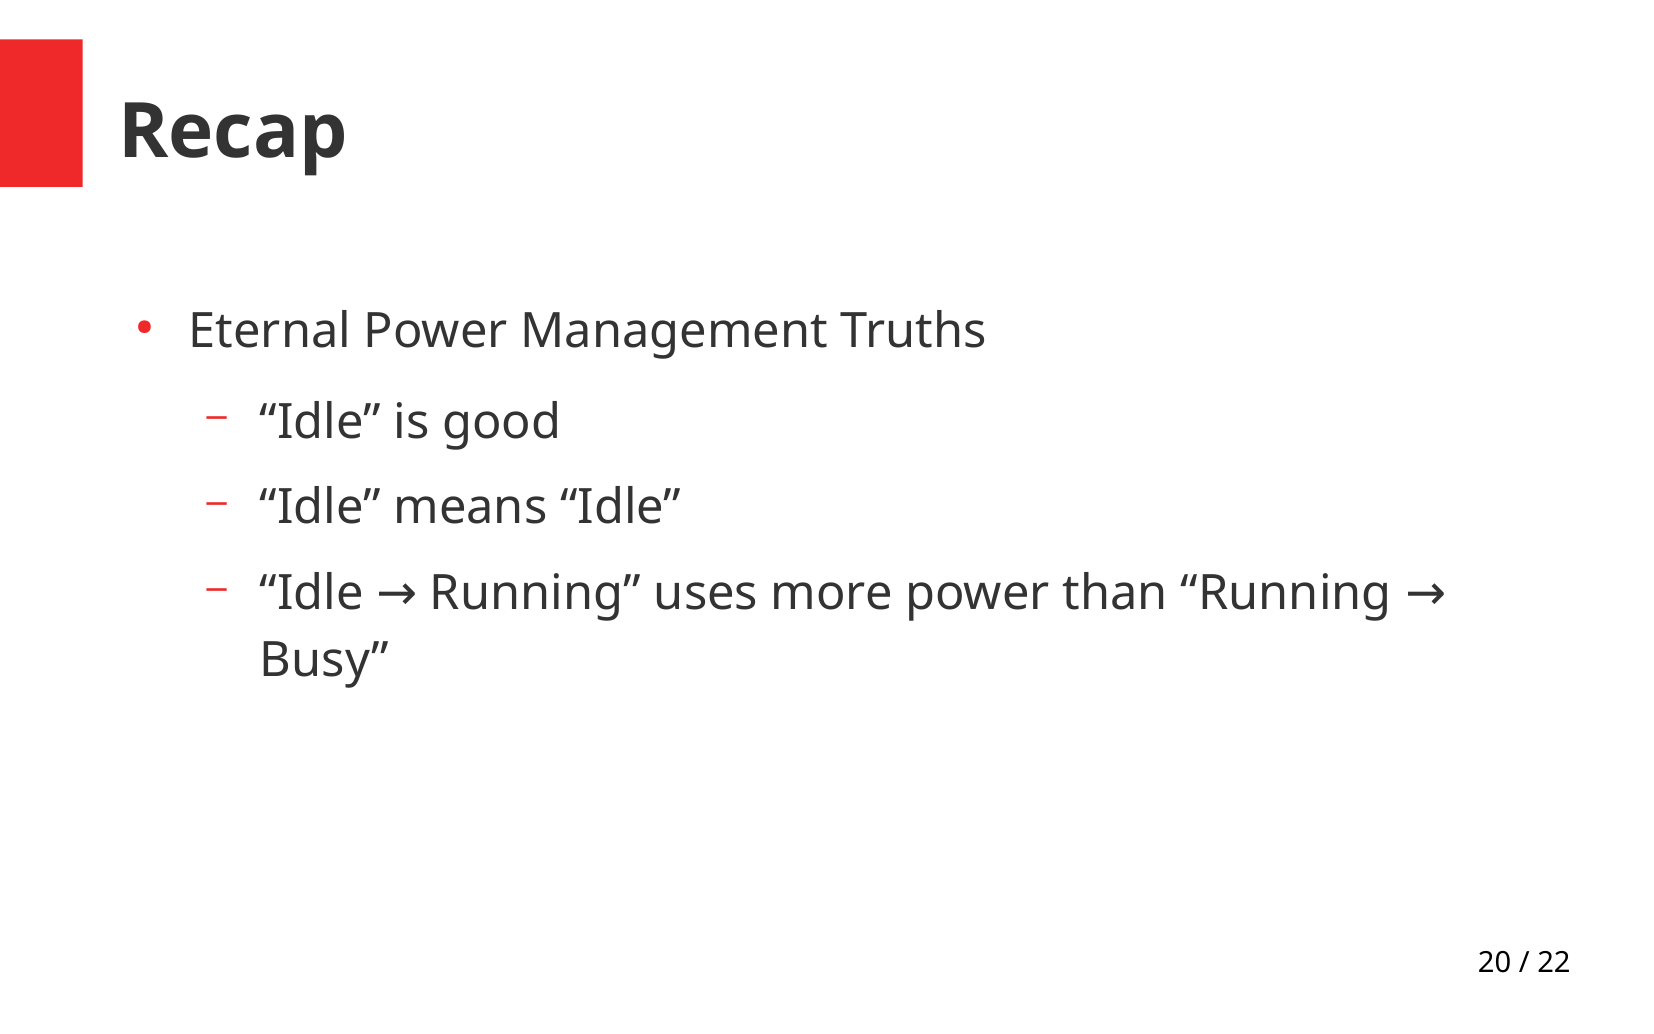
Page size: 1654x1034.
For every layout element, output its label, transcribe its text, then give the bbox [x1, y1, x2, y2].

title Recap [118, 41, 1571, 214]
list Eternal Power Management Truths “Idle” is good “Idle” means “Idle” “Idle → Running” uses more power than “Running → Busy” [118, 295, 1536, 895]
